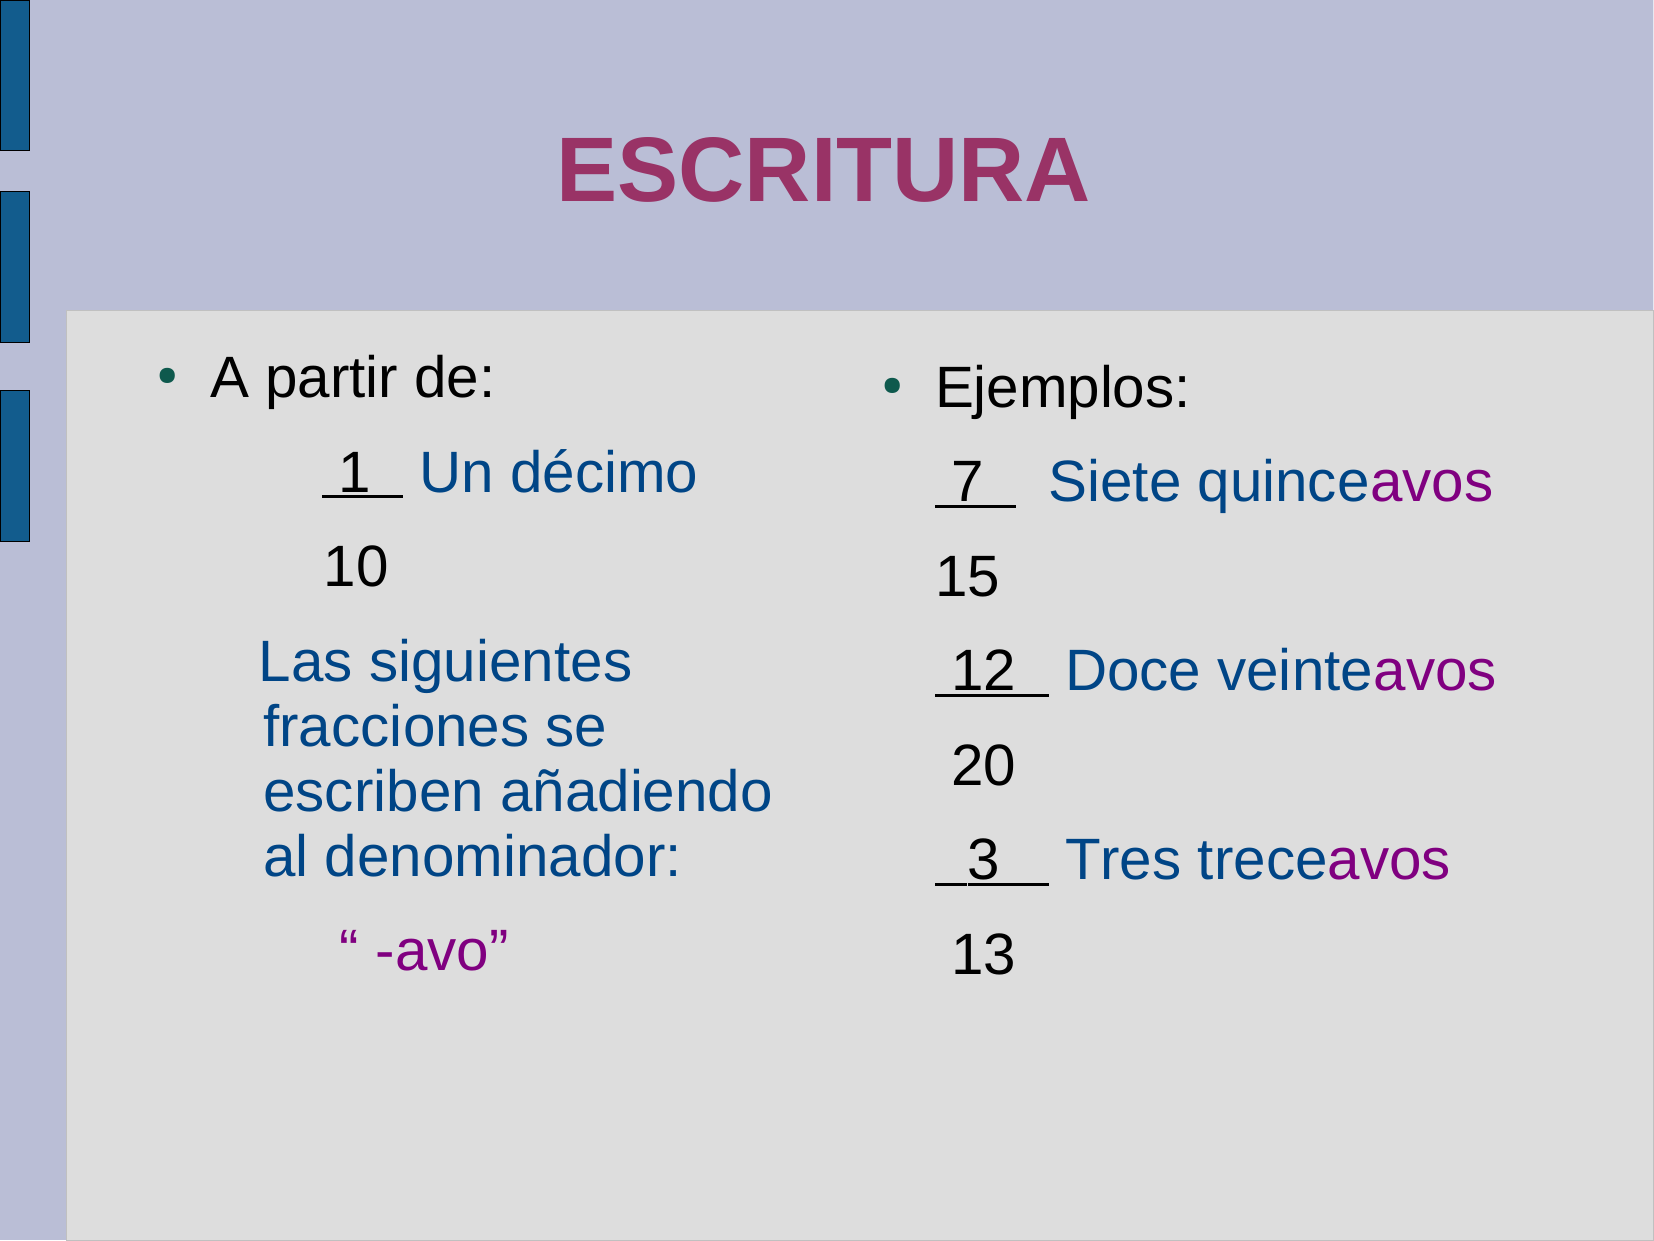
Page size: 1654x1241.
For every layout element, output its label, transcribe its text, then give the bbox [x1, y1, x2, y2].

list A partir de: 1 Un décimo 10 Las siguientes fracciones se escriben añadiendo al denominador: “ -avo” [121, 344, 811, 1112]
list Ejemplos: 7 Siete quinceavos 15 12 Doce veinteavos 20 3 Tres treceavos 13 [846, 354, 1536, 1121]
title ESCRITURA [118, 73, 1531, 266]
